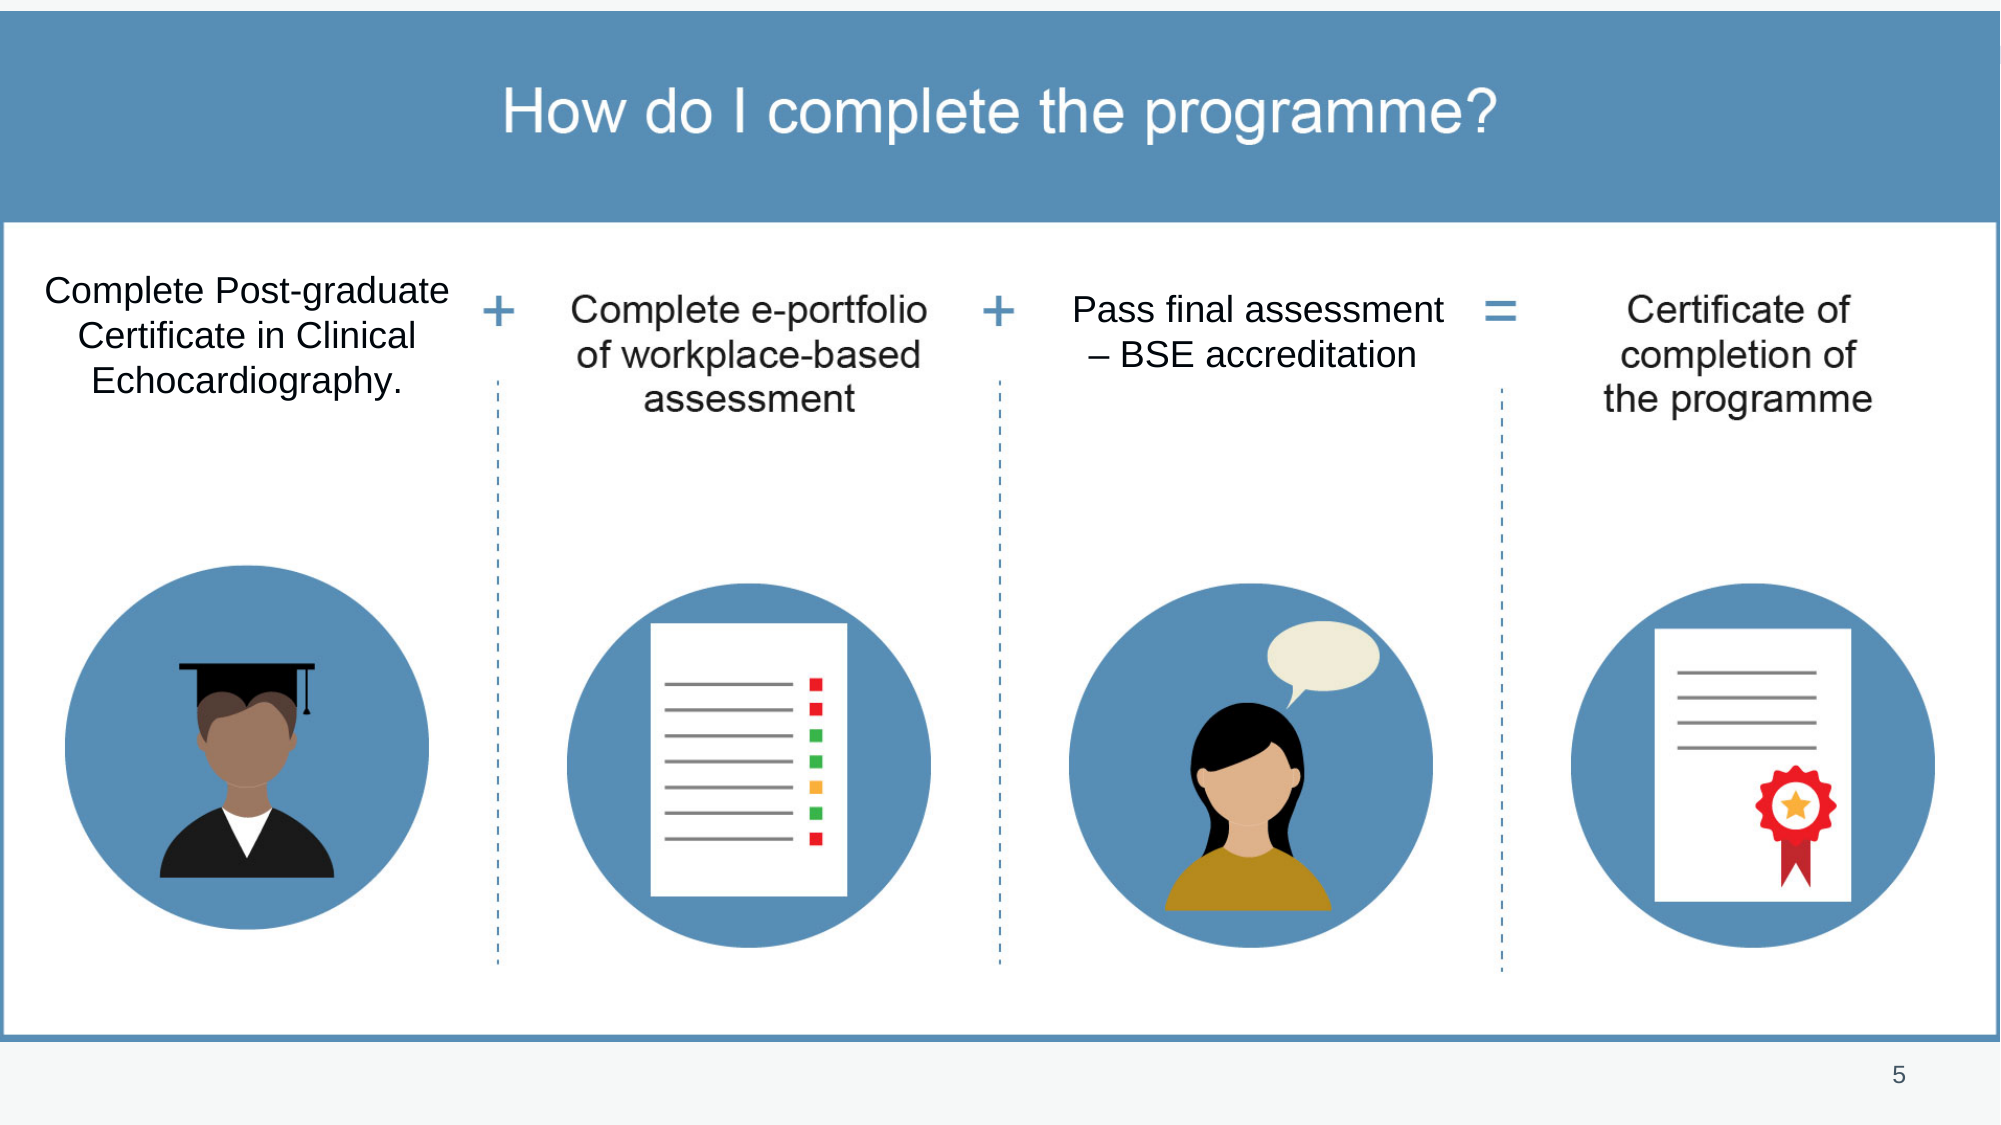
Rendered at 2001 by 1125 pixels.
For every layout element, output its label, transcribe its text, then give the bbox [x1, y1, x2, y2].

text_box Complete Post-graduate Certificate in Clinical Echocardiography. [13, 256, 481, 414]
text_box Pass final assessment – BSE accreditation [1052, 274, 1465, 432]
picture [0, 11, 2000, 1042]
